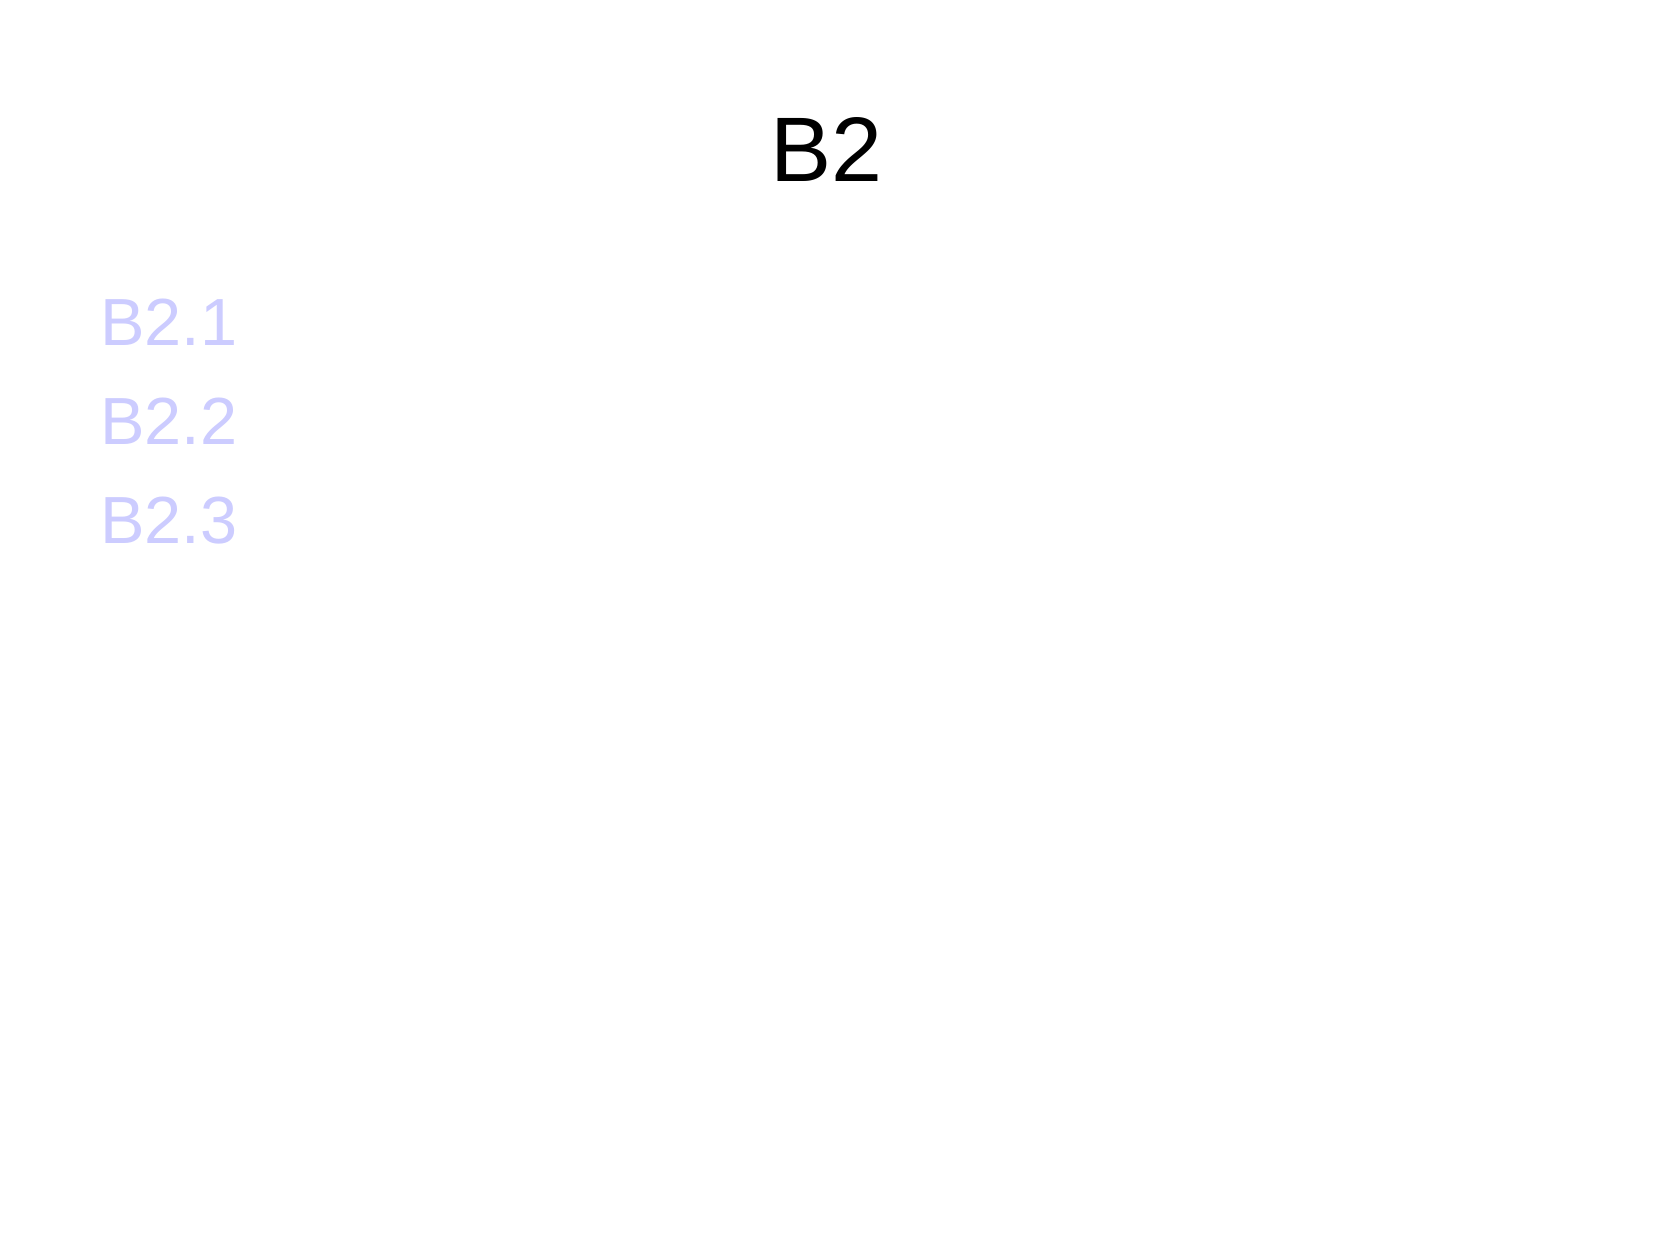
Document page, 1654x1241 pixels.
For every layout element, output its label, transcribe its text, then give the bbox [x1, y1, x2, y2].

title B2 [82, 56, 1571, 250]
list B2.1 B2.2 B2.3 [82, 290, 1571, 1094]
